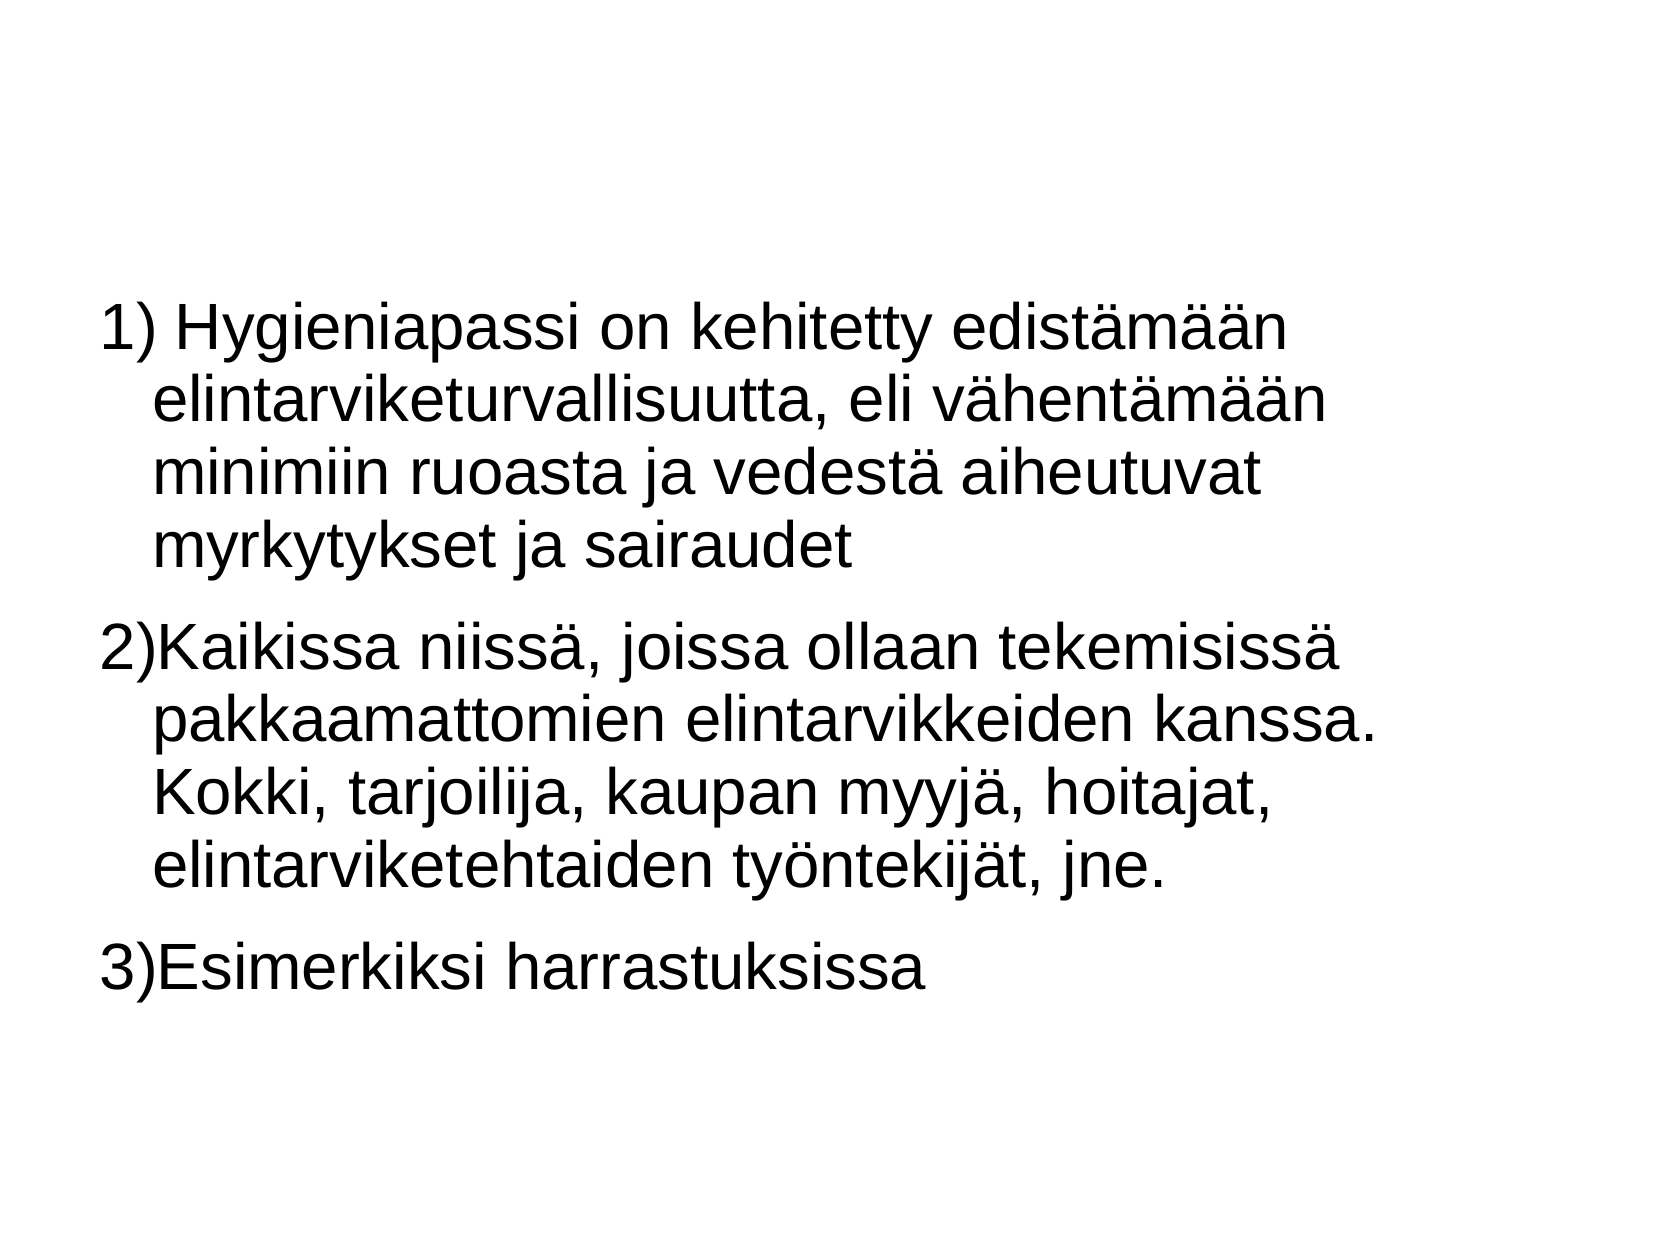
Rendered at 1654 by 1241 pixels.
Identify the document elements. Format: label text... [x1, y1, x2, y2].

list Hygieniapassi on kehitetty edistämään elintarviketurvallisuutta, eli vähentämään minimiin ruoasta ja vedestä aiheutuvat myrkytykset ja sairaudet Kaikissa niissä, joissa ollaan tekemisissä pakkaamattomien elintarvikkeiden kanssa. Kokki, tarjoilija, kaupan myyjä, hoitajat, elintarviketehtaiden työntekijät, jne. Esimerkiksi harrastuksissa [82, 290, 1571, 1010]
